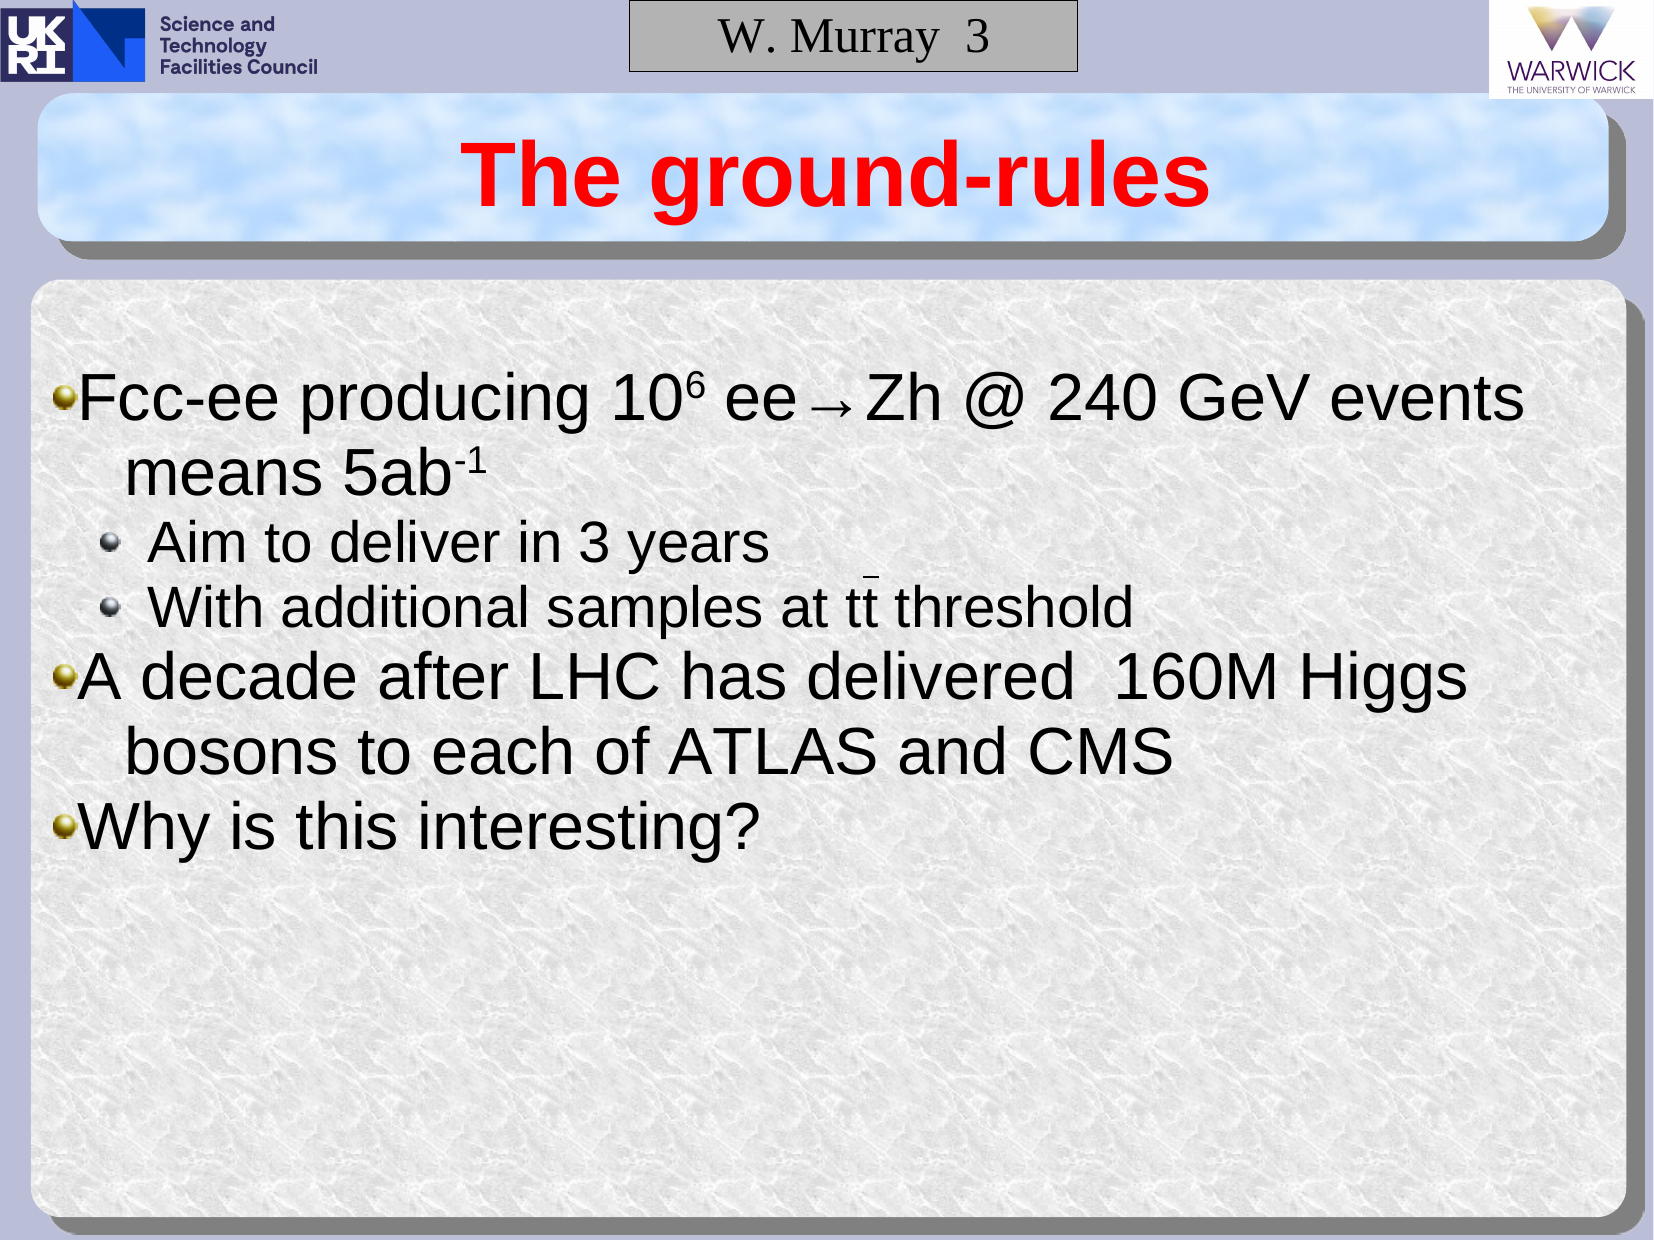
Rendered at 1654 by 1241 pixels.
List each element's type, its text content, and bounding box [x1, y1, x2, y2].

picture [30, 279, 1627, 1218]
title The ground-rules [90, 101, 1584, 249]
picture [0, 0, 317, 82]
picture [37, 0, 1654, 242]
list Fcc-ee producing 106 ee→Zh @ 240 GeV events means 5ab-1 Aim to deliver in 3 years With additional samples at tt threshold A decade after LHC has delivered 160M Higgs bosons to each of ATLAS and CMS Why is this interesting? [53, 285, 1588, 1193]
